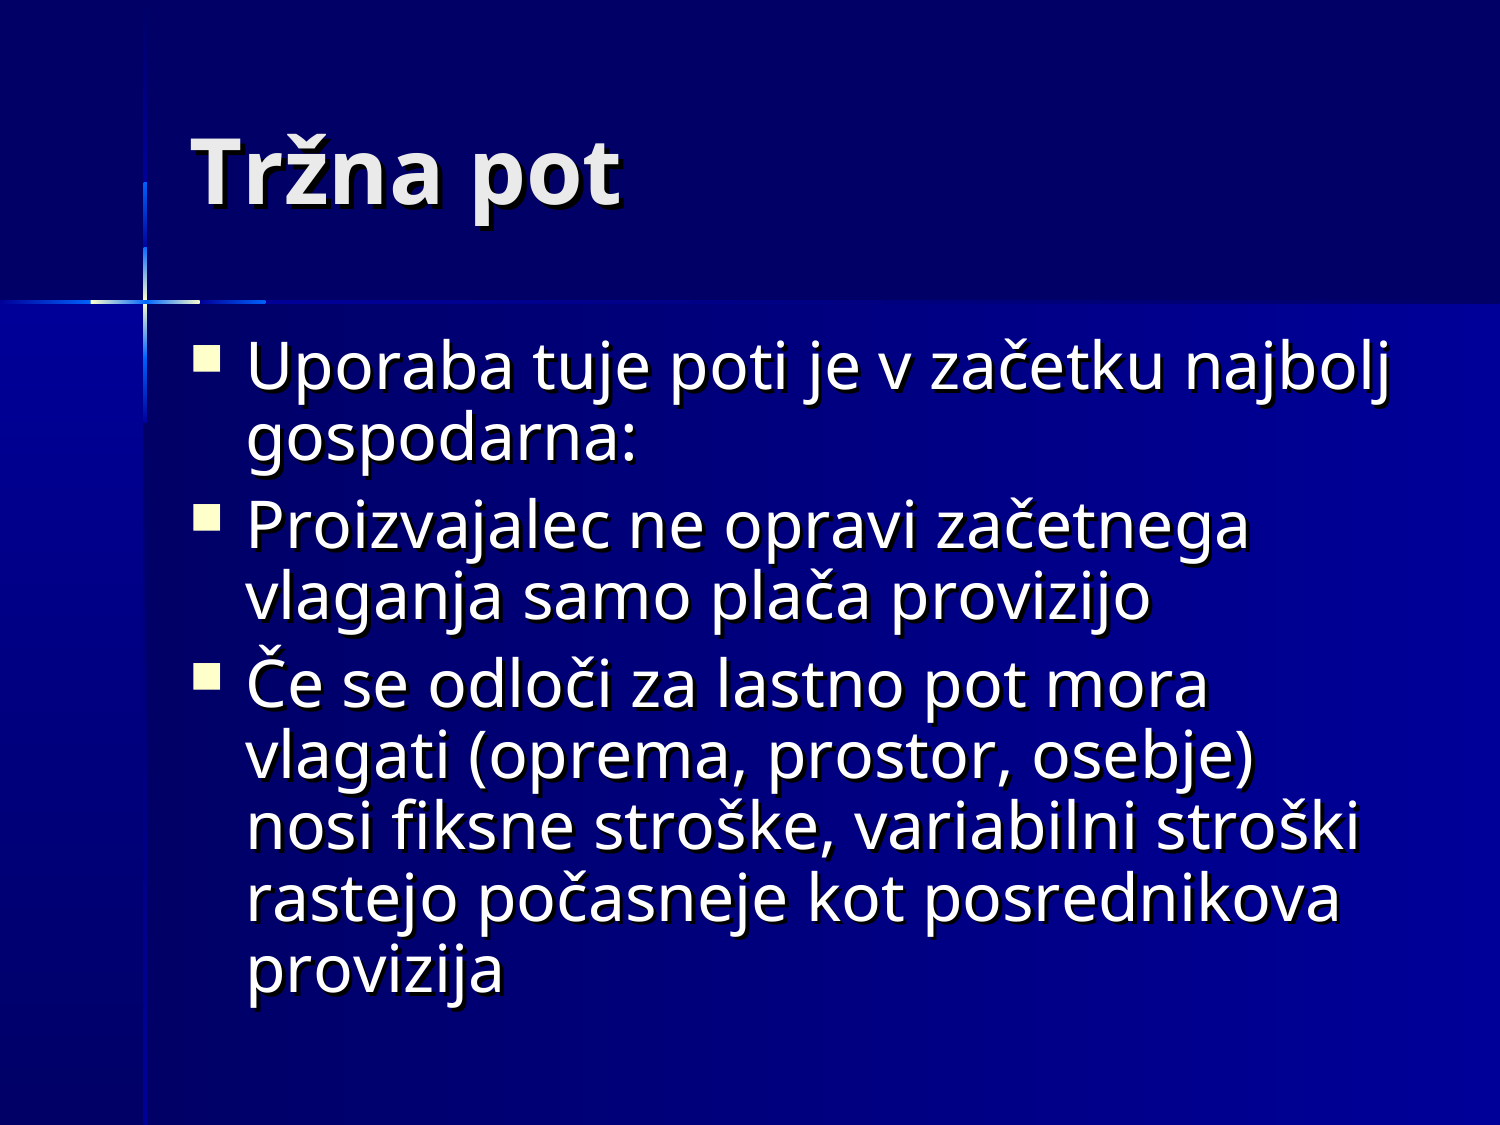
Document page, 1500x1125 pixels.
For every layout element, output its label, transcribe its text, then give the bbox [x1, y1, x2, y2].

title Tržna pot [174, 49, 1413, 285]
list Uporaba tuje poti je v začetku najbolj gospodarna: Proizvajalec ne opravi začetnega vlaganja samo plača provizijo Če se odloči za lastno pot mora vlagati (oprema, prostor, osebje) nosi fiksne stroške, variabilni stroški rastejo počasneje kot posrednikova provizija [174, 324, 1413, 1001]
